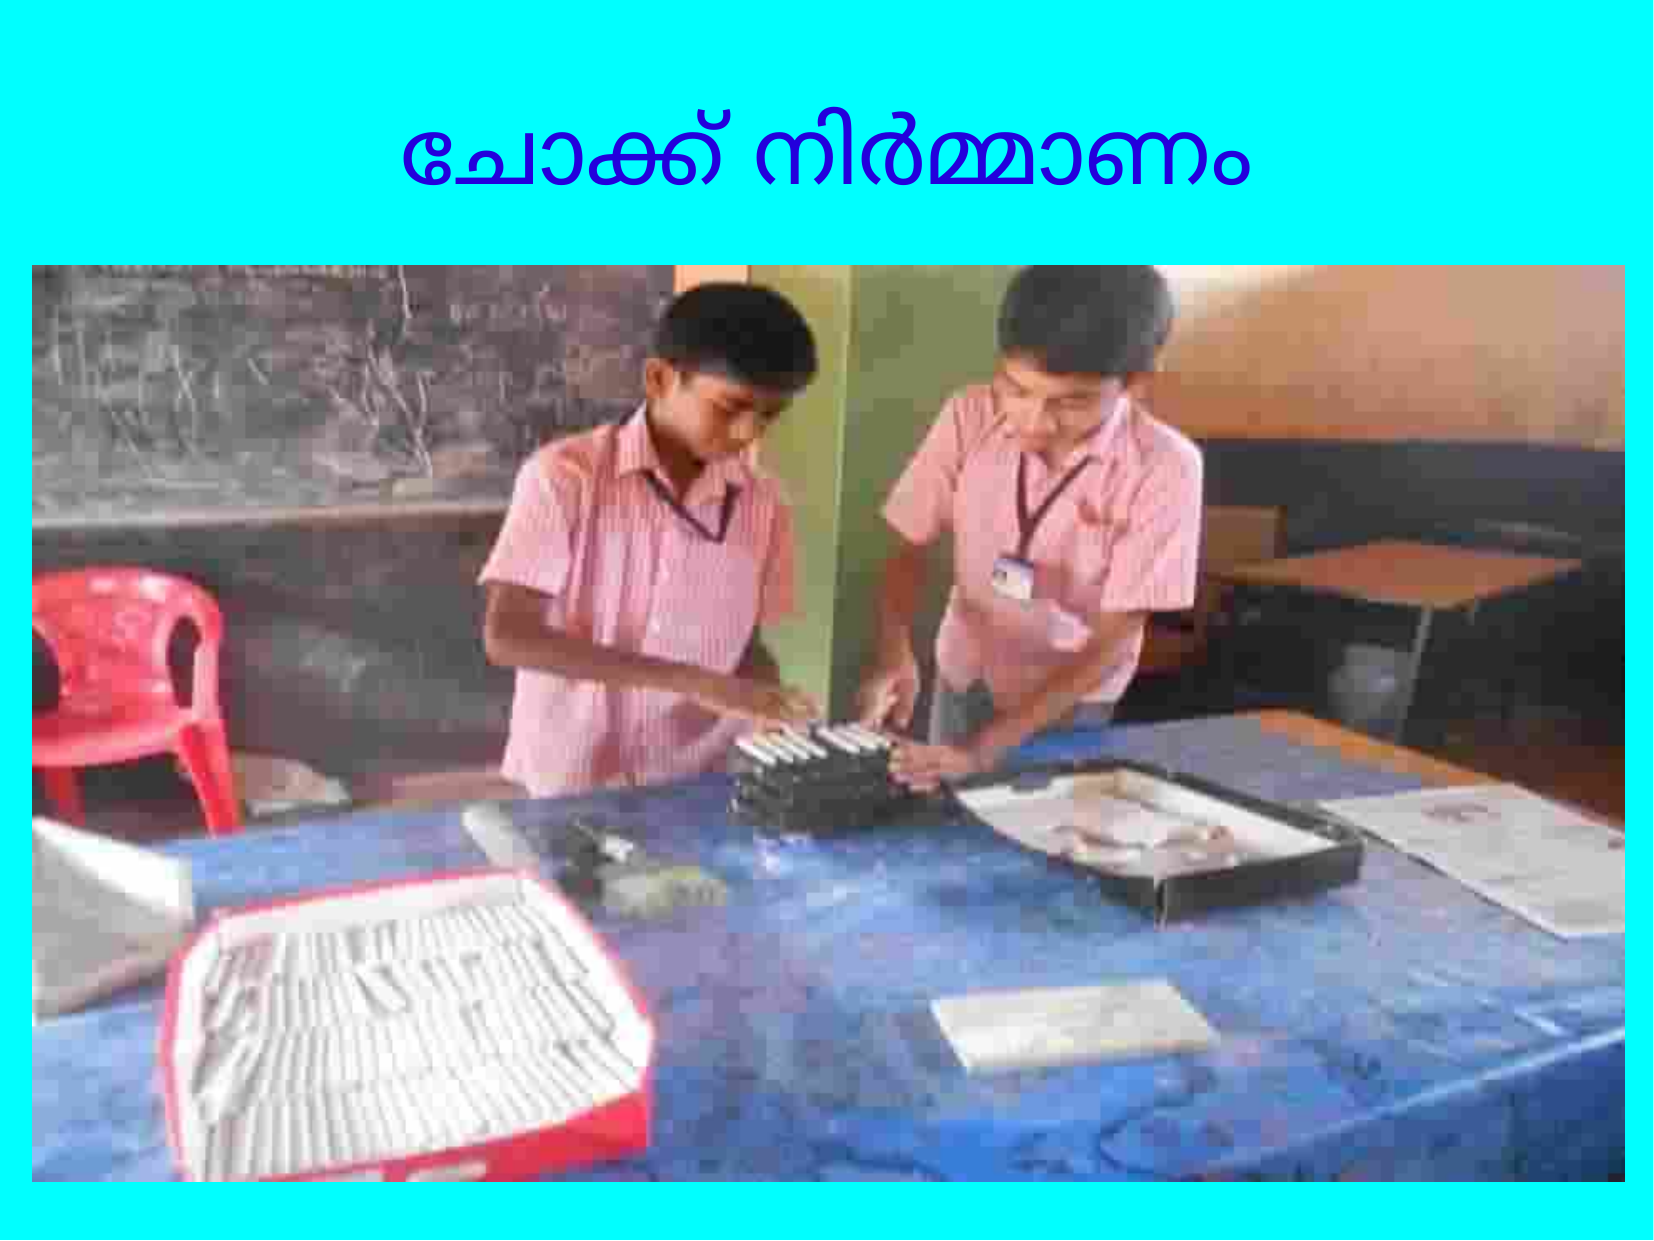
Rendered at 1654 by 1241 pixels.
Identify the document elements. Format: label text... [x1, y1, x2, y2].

title ചോക്ക് നിര്‍മ്മാണം [82, 49, 1571, 257]
picture [32, 265, 1625, 1182]
